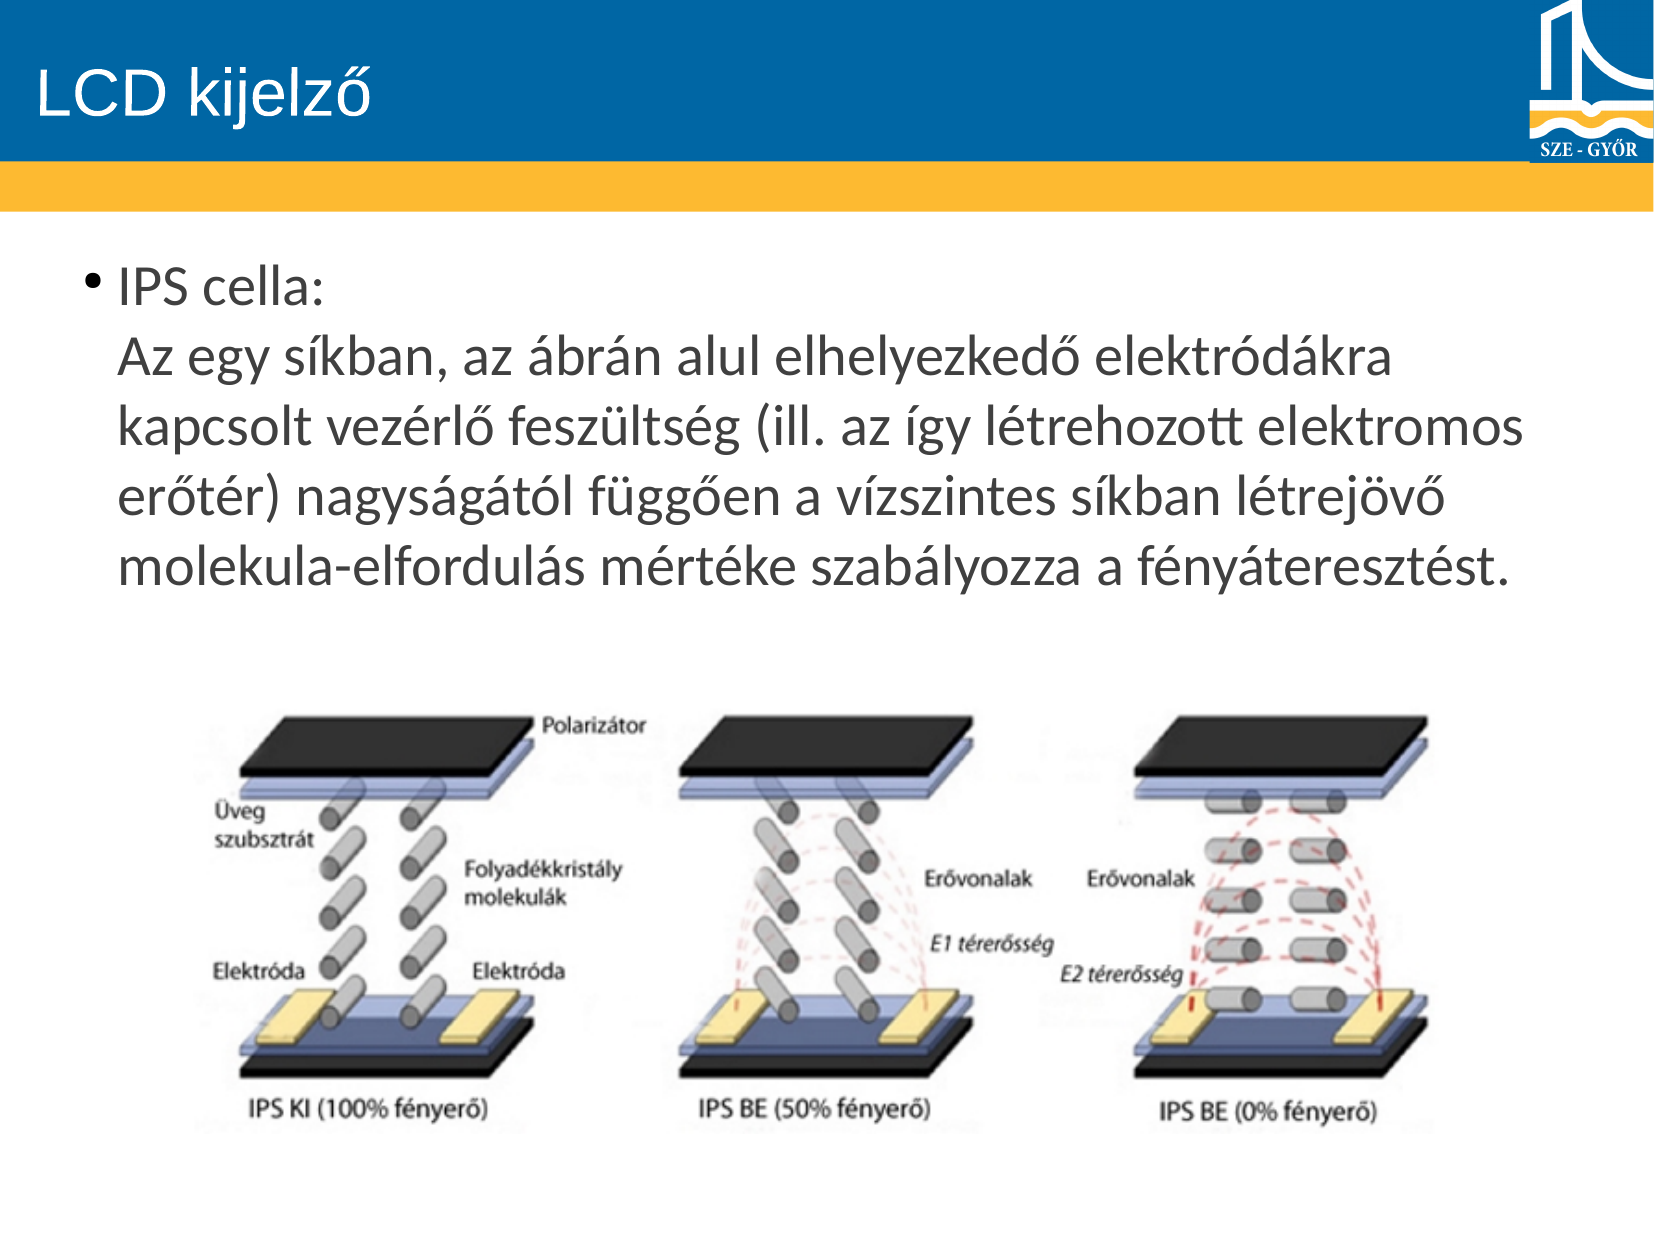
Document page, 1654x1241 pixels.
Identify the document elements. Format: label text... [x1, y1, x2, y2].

picture [193, 696, 1453, 1134]
text_box IPS cella: Az egy síkban, az ábrán alul elhelyezkedő elektródákra kapcsolt vezérlő feszültség (ill. az így létrehozott elektromos erőtér) nagyságától függően a vízszintes síkban létrejövő molekula-elfordulás mértéke szabályozza a fényáteresztést. [82, 247, 1571, 1198]
text_box LCD kijelző [34, 48, 1524, 144]
picture [1529, 0, 1654, 163]
